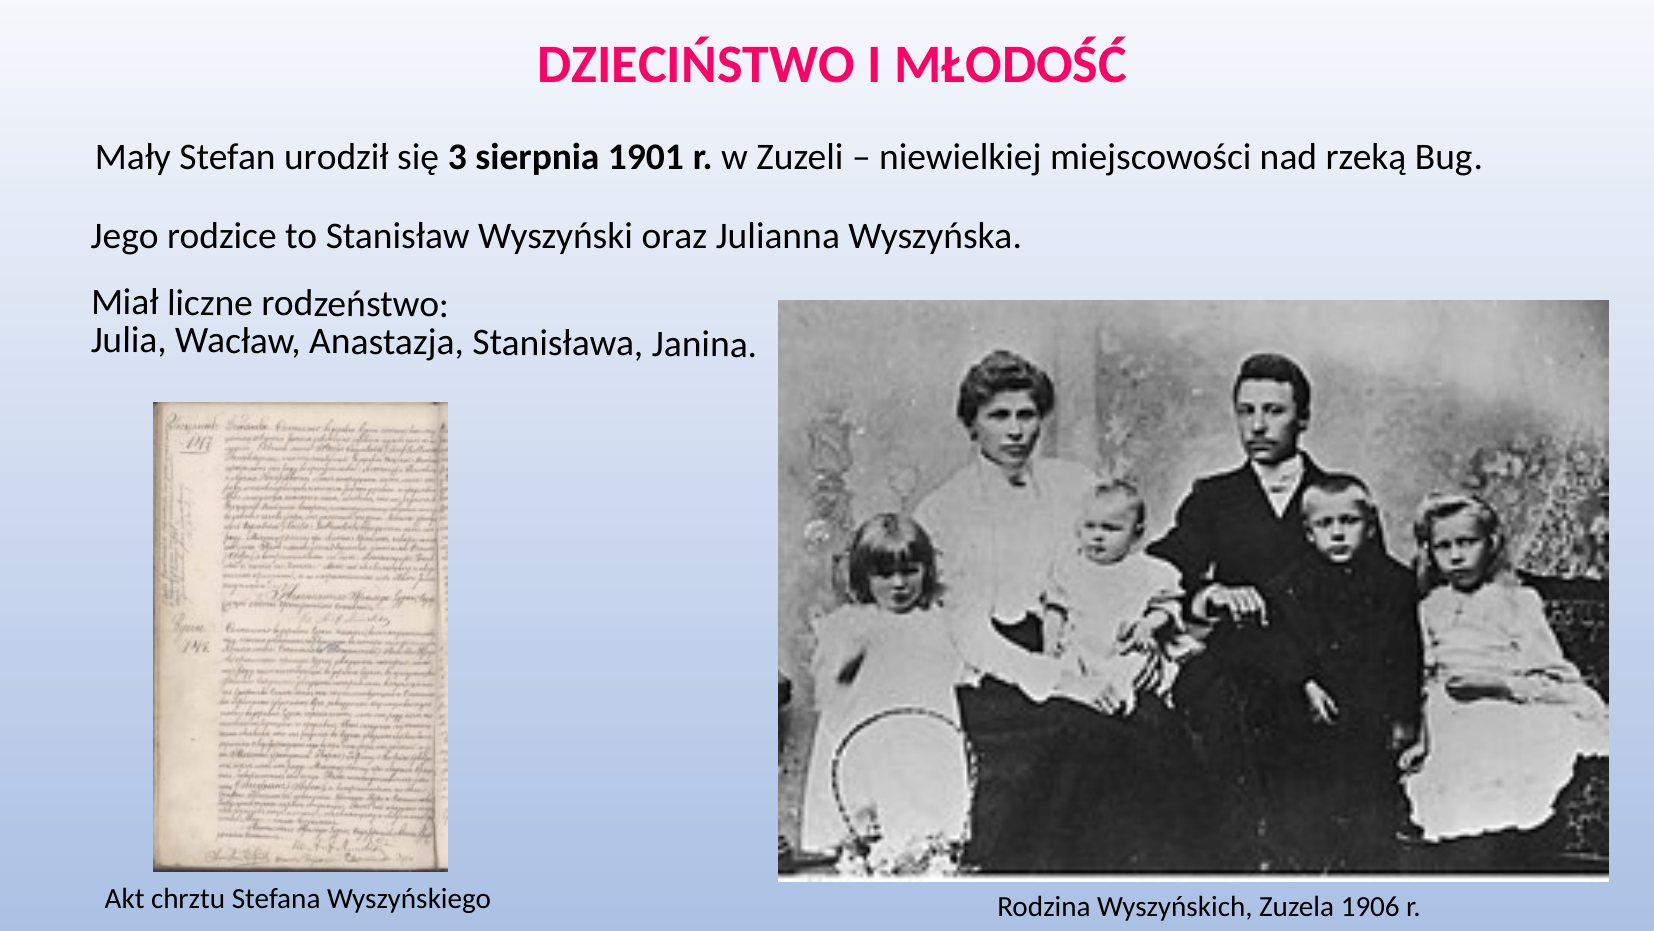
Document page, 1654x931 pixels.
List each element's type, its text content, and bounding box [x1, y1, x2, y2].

text_box Rodzina Wyszyńskich, Zuzela 1906 r. [982, 879, 1442, 931]
text_box Jego rodzice to Stanisław Wyszyński oraz Julianna Wyszyńska. [75, 213, 1148, 271]
text_box Akt chrztu Stefana Wyszyńskiego [89, 871, 511, 923]
text_box DZIECIŃSTWO I MŁODOŚĆ [522, 34, 1148, 117]
picture [153, 402, 448, 871]
text_box Miał liczne rodzeństwo: Julia, Wacław, Anastazja, Stanisława, Janina. [75, 278, 779, 393]
text_box Mały Stefan urodził się 3 sierpnia 1901 r. w Zuzeli – niewielkiej miejscowości nad rzeką Bug. [79, 133, 1512, 195]
picture [778, 300, 1609, 882]
